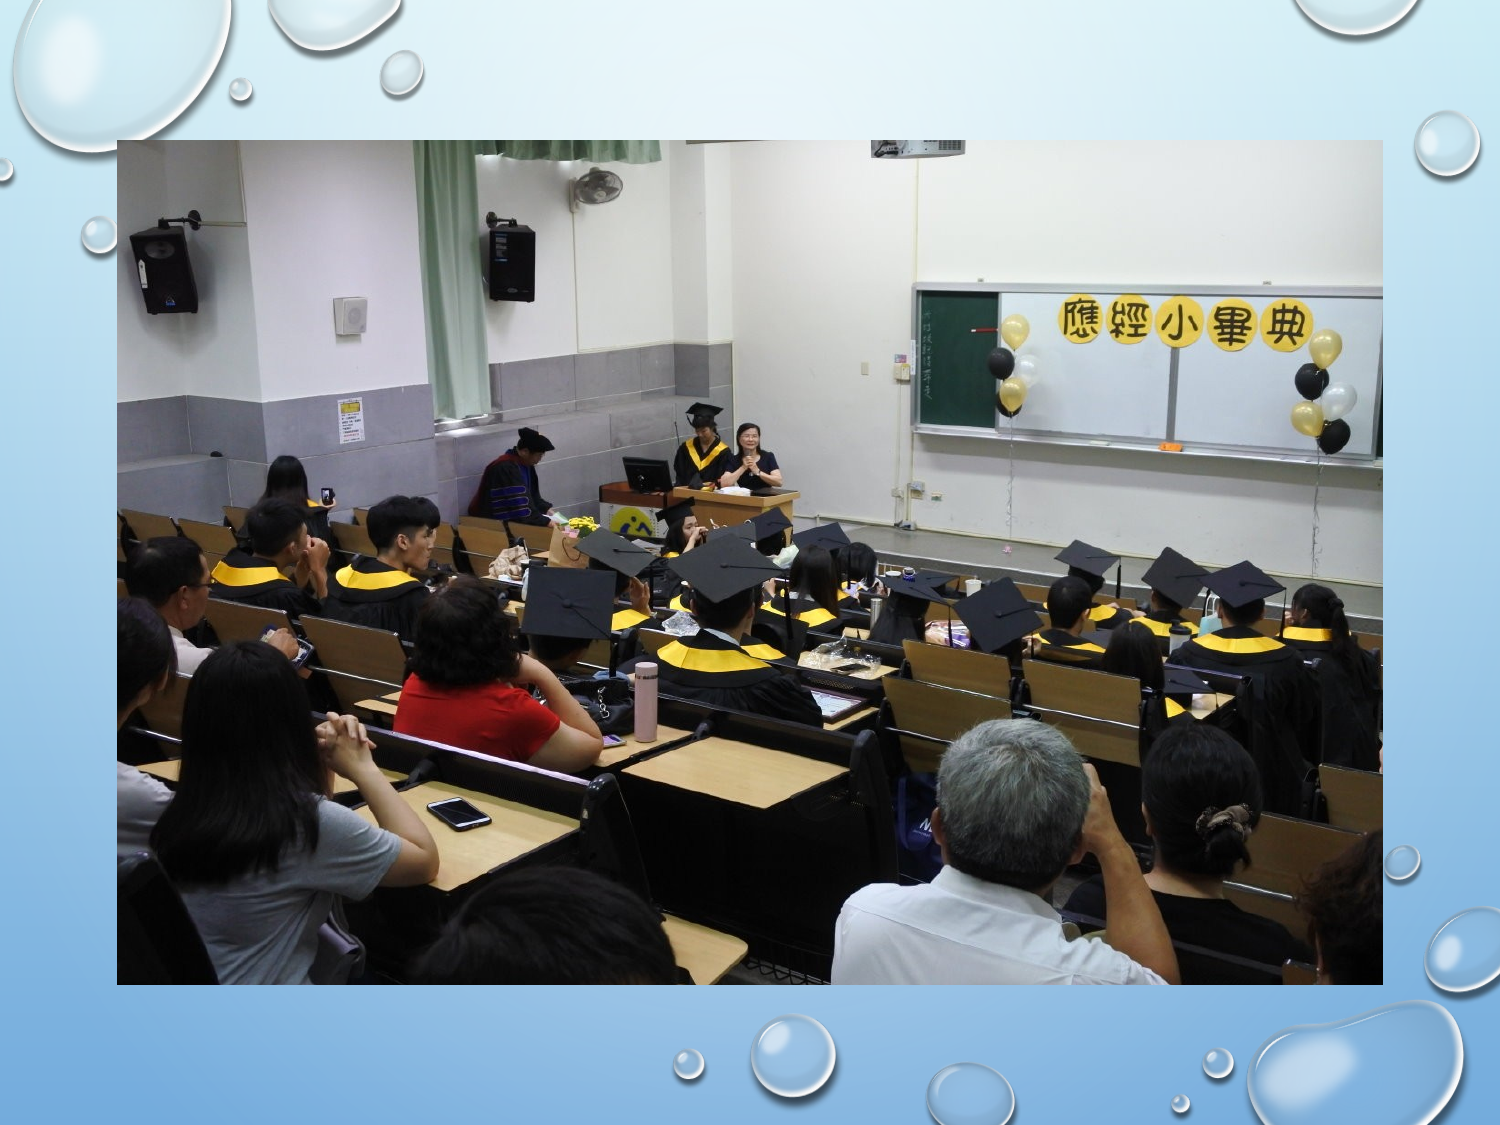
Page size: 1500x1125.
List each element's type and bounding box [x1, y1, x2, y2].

picture [117, 140, 1383, 985]
